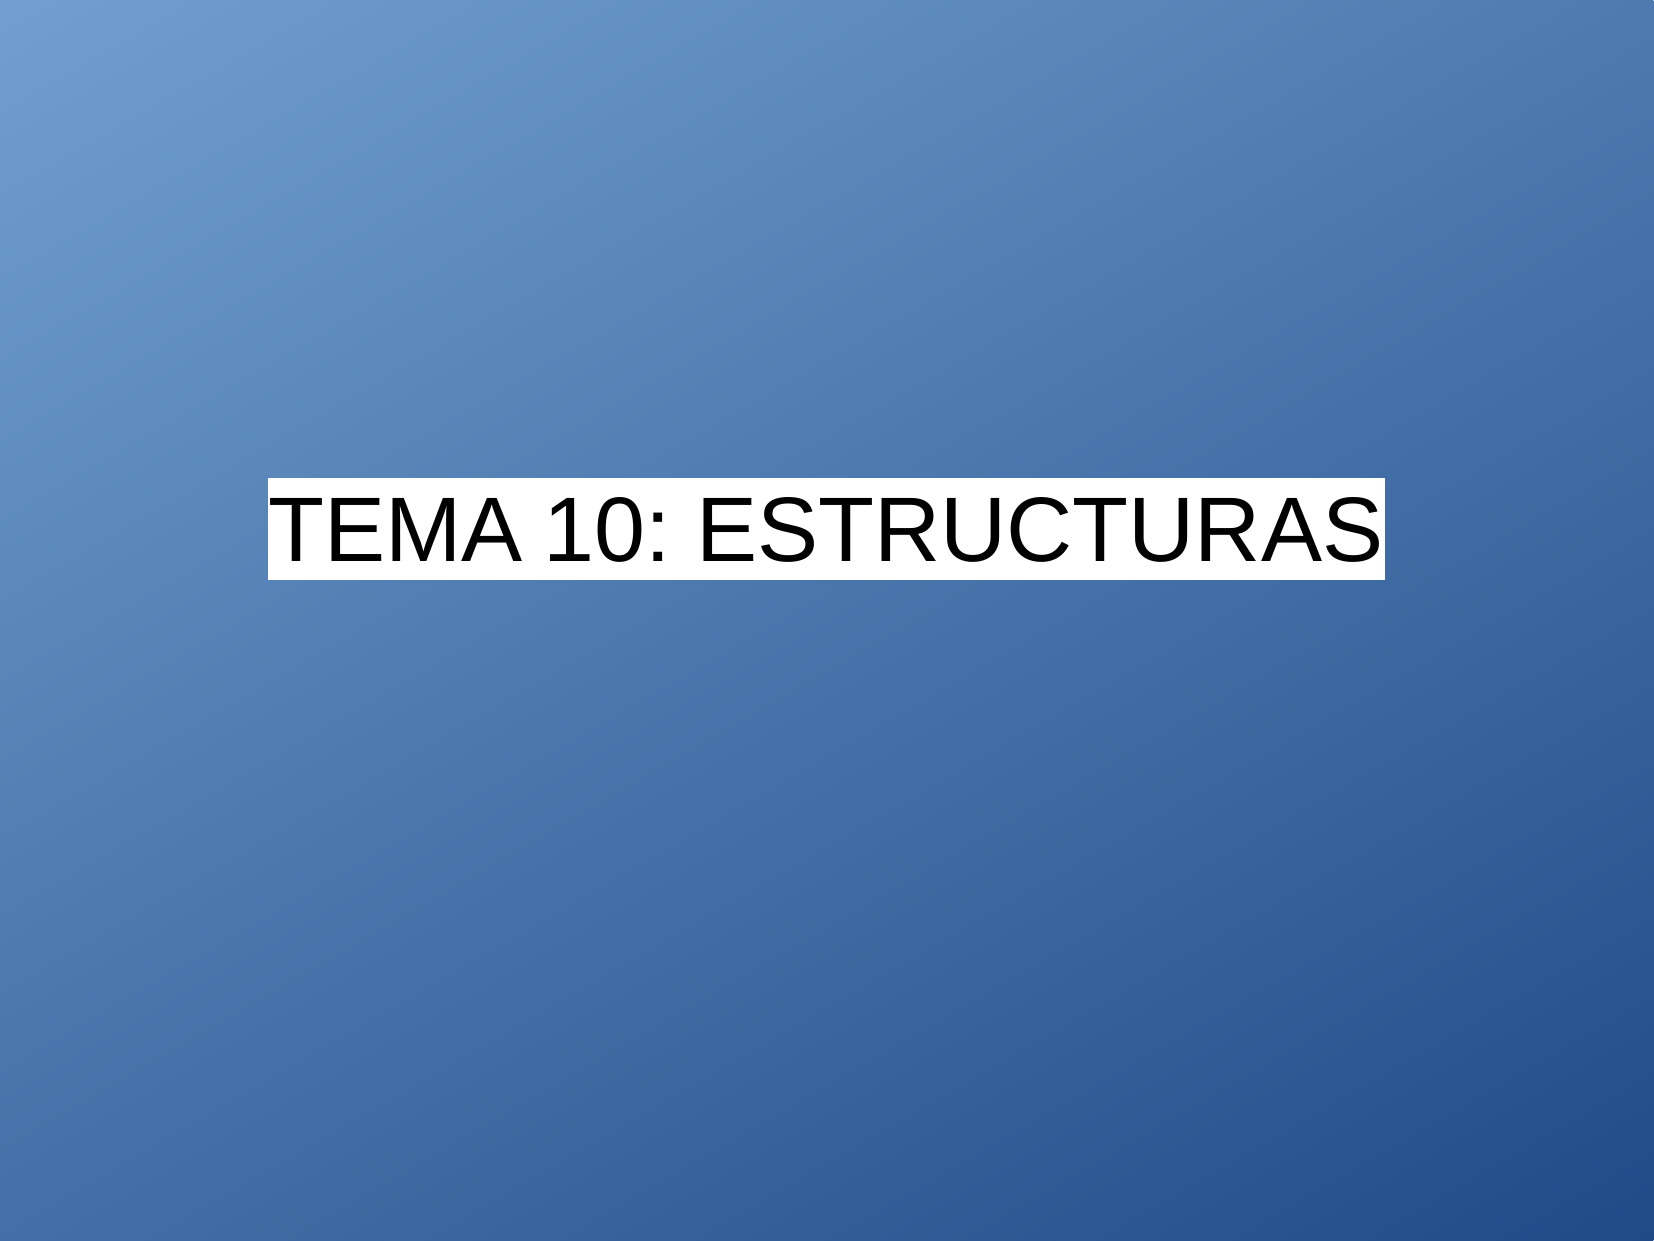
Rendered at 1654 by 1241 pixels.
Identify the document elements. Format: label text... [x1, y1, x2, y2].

subtitle TEMA 10: ESTRUCTURAS [82, 49, 1571, 1010]
